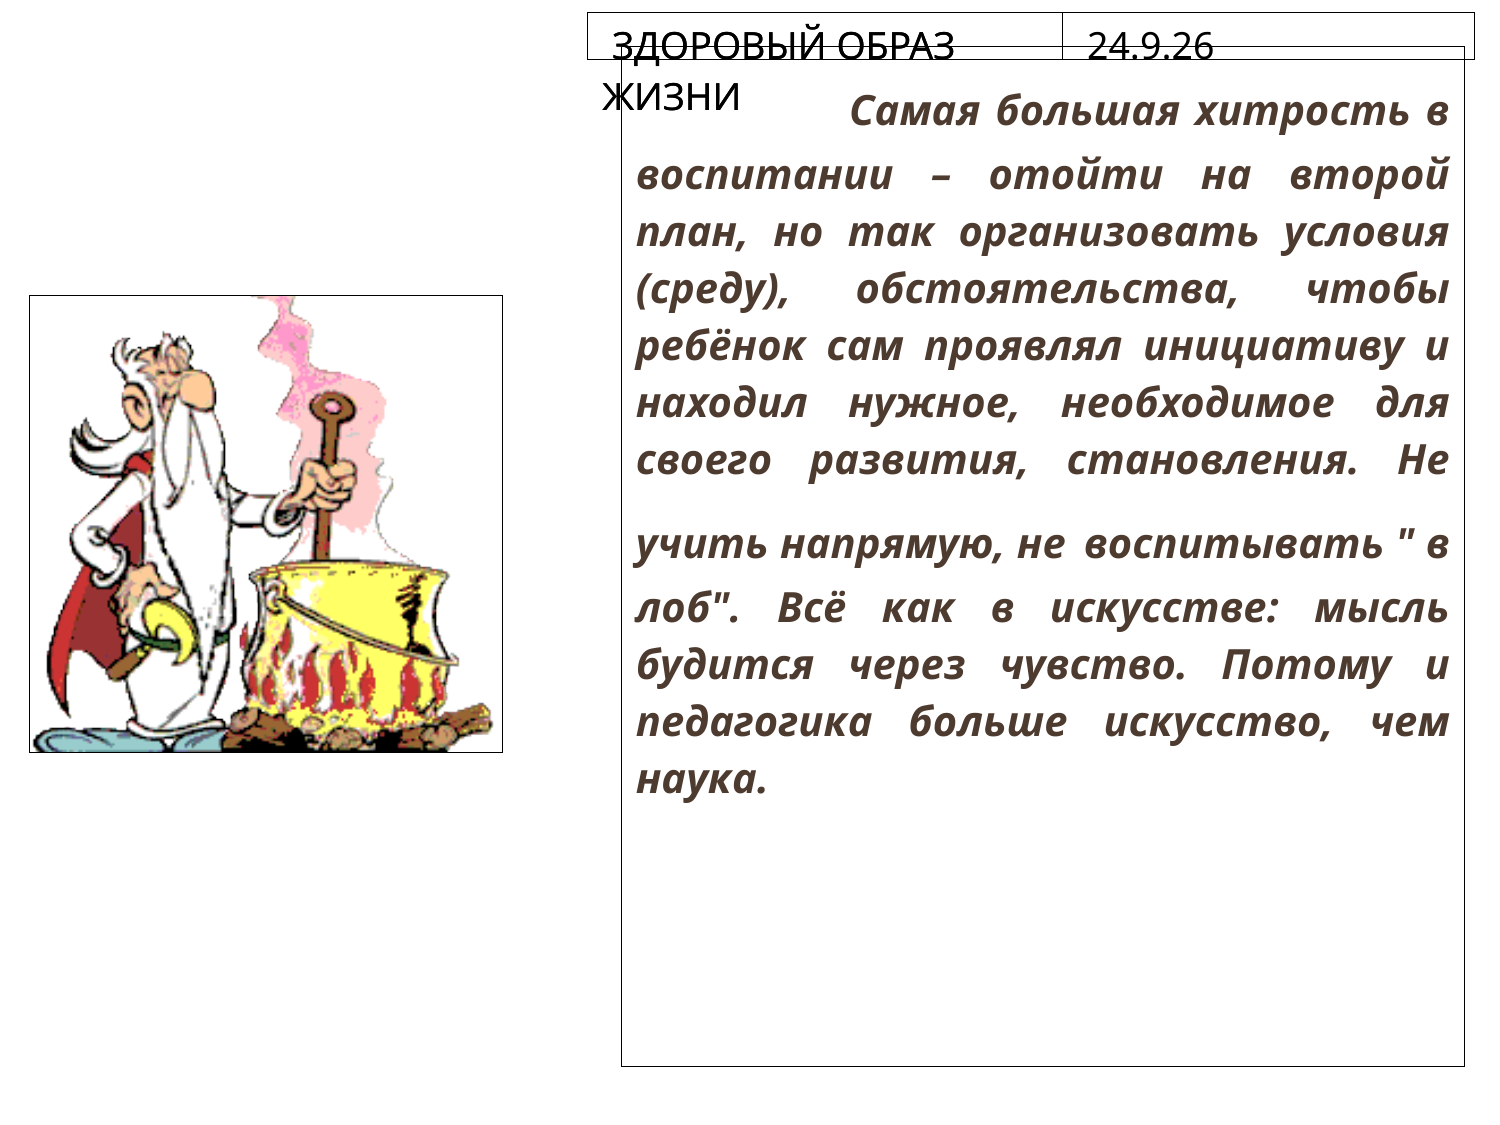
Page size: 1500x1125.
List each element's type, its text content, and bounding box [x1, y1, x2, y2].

list Самая большая хитрость в воспитании – отойти на второй план, но так организовать условия (среду), обстоятельства, чтобы ребёнок сам проявлял инициативу и находил нужное, необходимое для своего развития, становления. Не учить напрямую, не воспитывать " в лоб". Всё как в искусстве: мысль будится через чувство. Потому и педагогика больше искусство, чем наука. [621, 46, 1465, 1067]
footer ЗДОРОВЫЙ ОБРАЗ ЖИЗНИ [587, 12, 1063, 60]
picture [29, 295, 503, 753]
